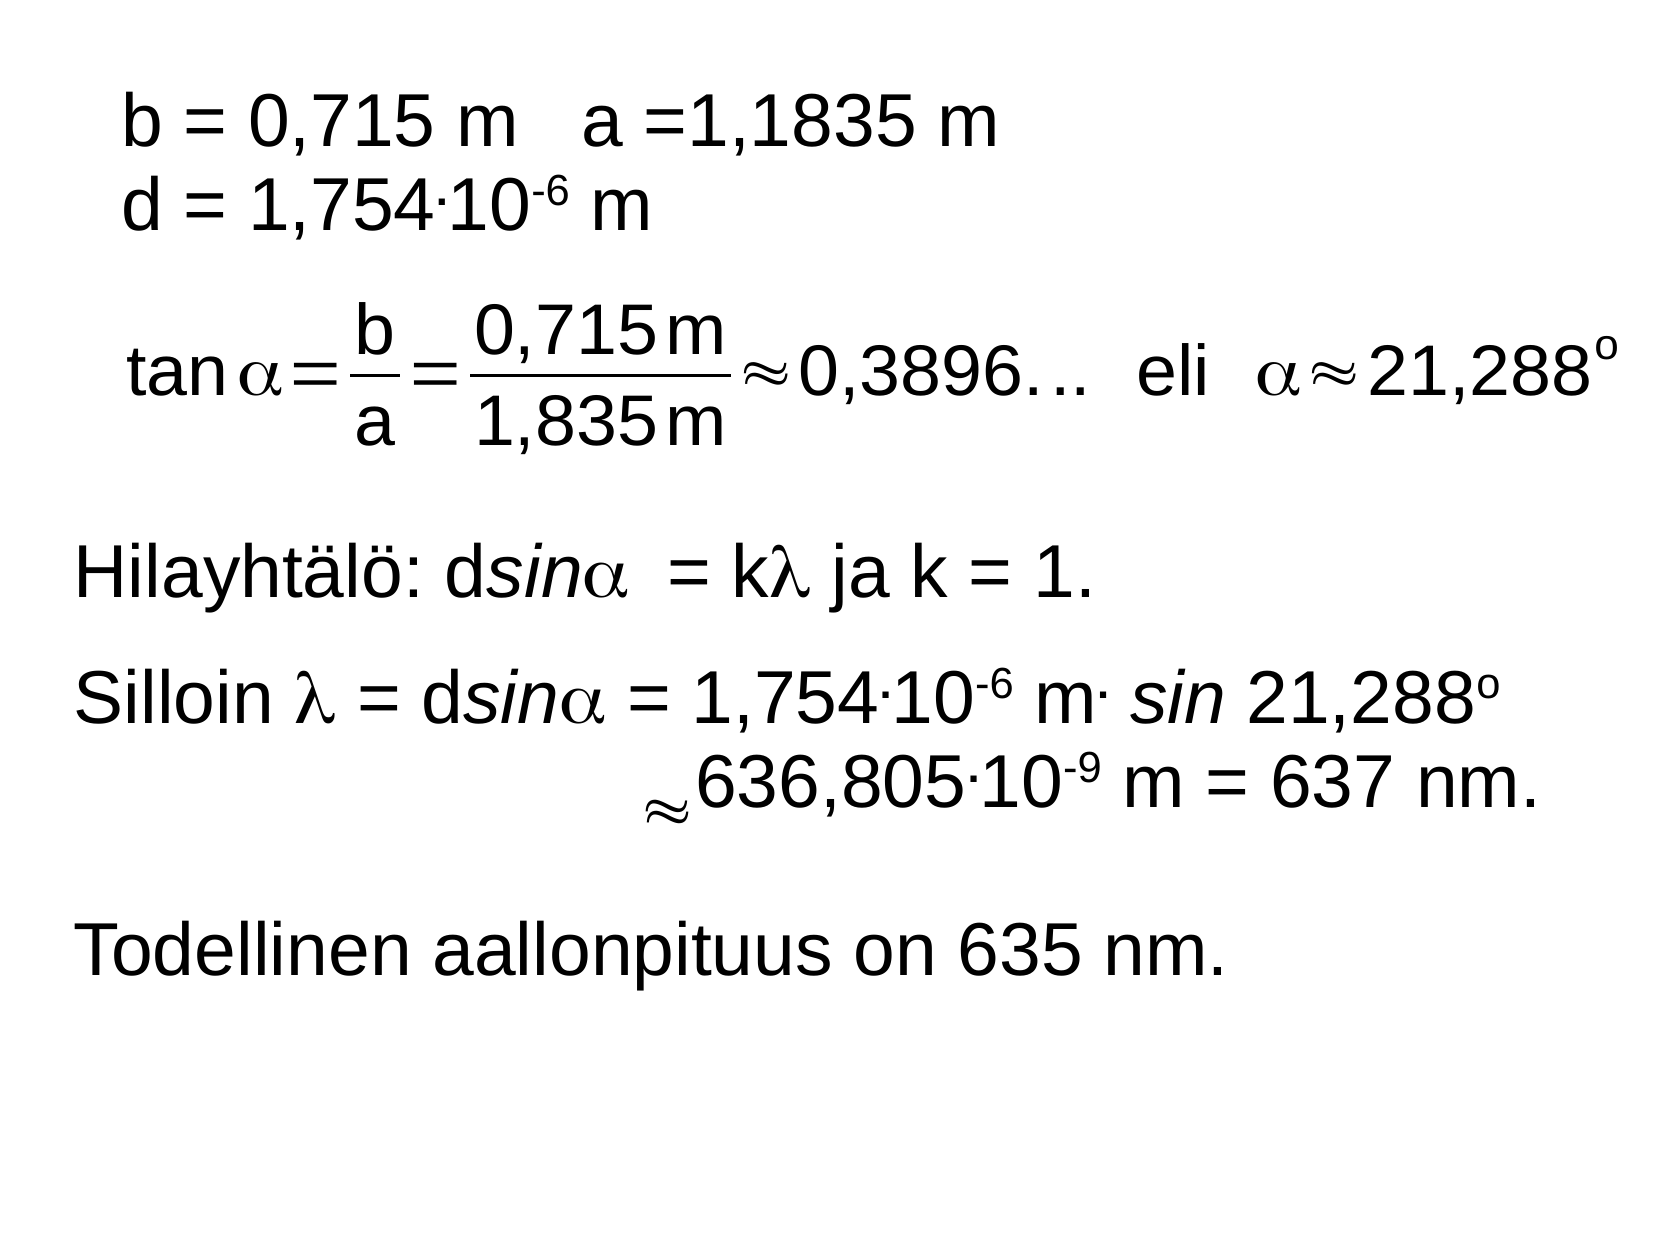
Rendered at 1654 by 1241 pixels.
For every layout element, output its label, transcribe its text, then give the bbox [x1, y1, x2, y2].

chart [775, 597, 894, 657]
text_box Hilayhtälö: dsina = kl ja k = 1. Silloin l = dsina = 1,754.10-6 m. sin 21,288o 636,805.10-9 m = 637 nm. Todellinen aallonpituus on 635 nm. [59, 521, 1630, 1099]
chart [602, 766, 704, 851]
chart [118, 289, 1626, 461]
text_box b = 0,715 m a =1,1835 m d = 1,754.10-6 m [106, 70, 1536, 338]
